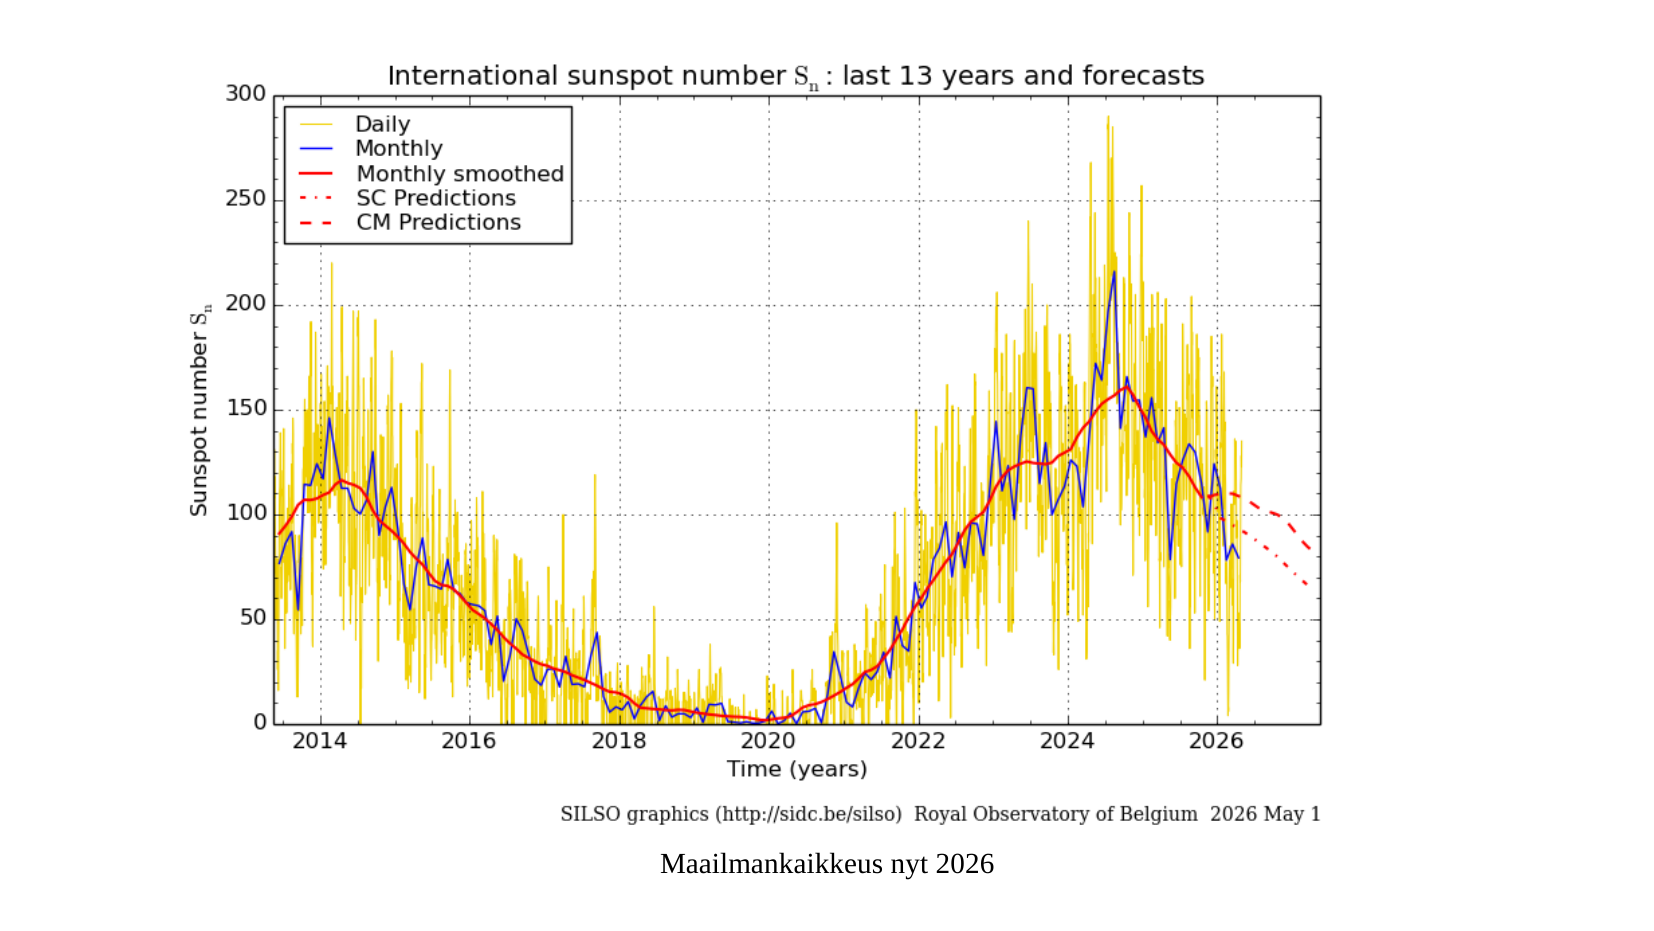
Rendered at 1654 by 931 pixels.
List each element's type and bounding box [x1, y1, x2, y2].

picture [99, 23, 1441, 829]
